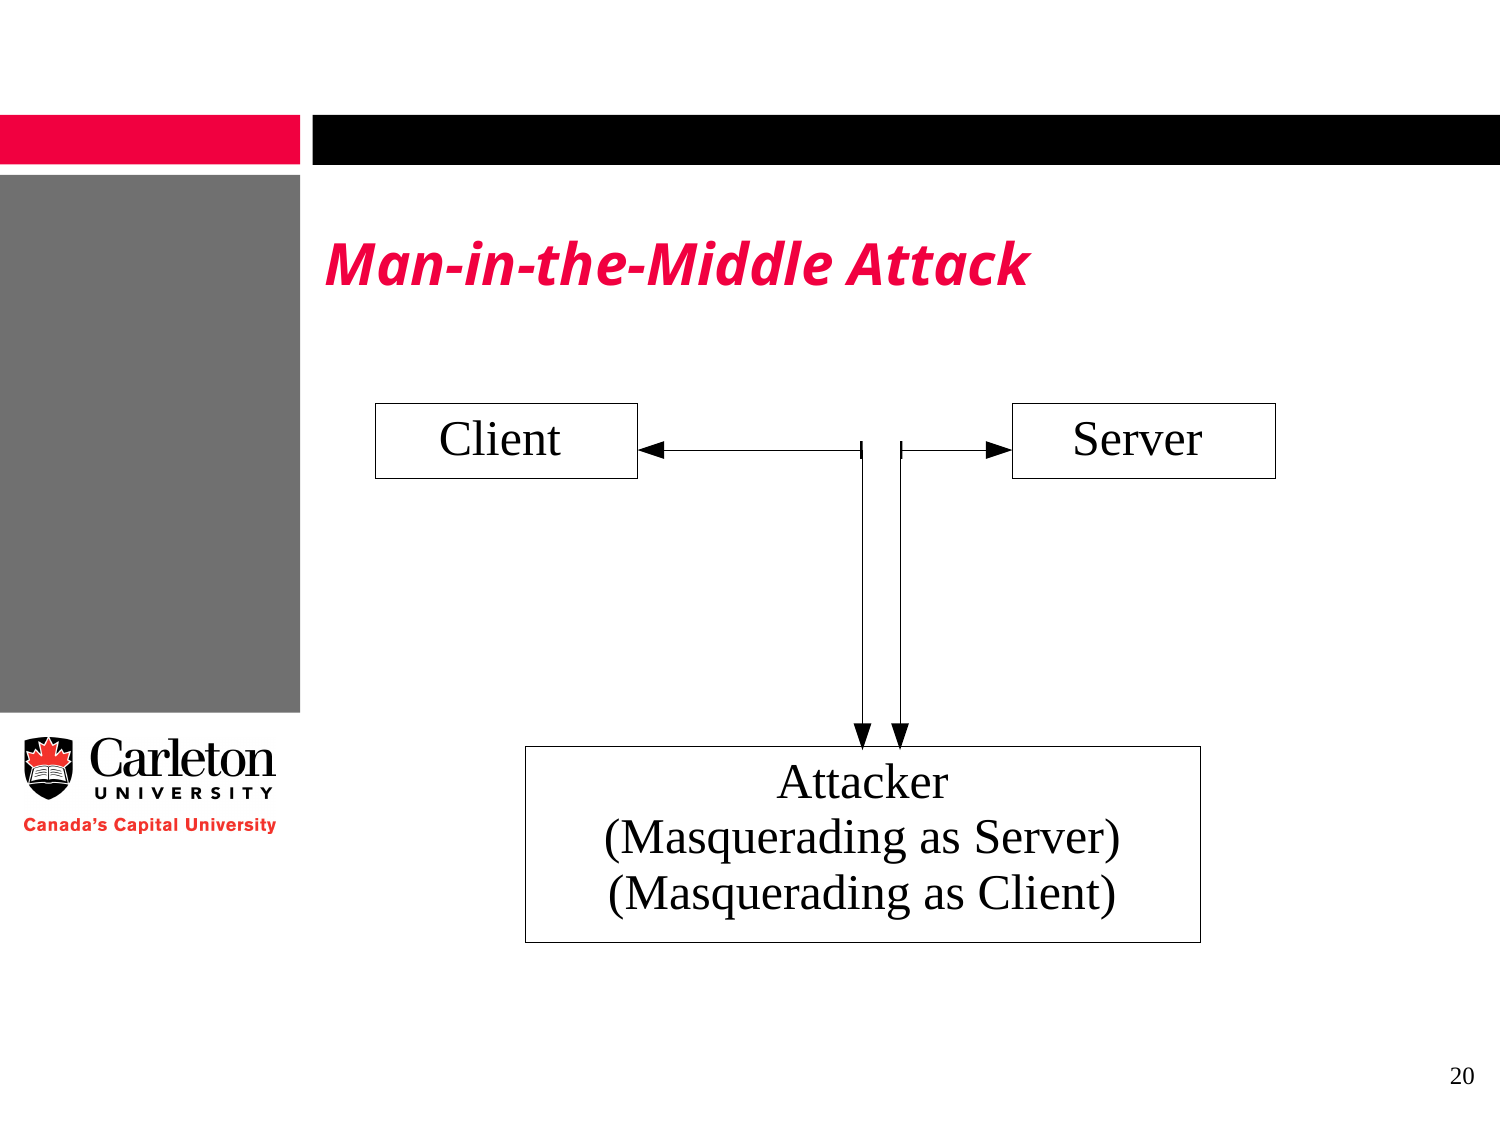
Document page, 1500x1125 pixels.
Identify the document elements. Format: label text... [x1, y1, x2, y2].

title Man-in-the-Middle Attack [324, 187, 1450, 338]
text_box Attacker (Masquerading as Server) (Masquerading as Client) [525, 746, 1201, 943]
text_box Client [375, 403, 638, 479]
picture [24, 737, 276, 834]
text_box Server [1012, 403, 1276, 479]
